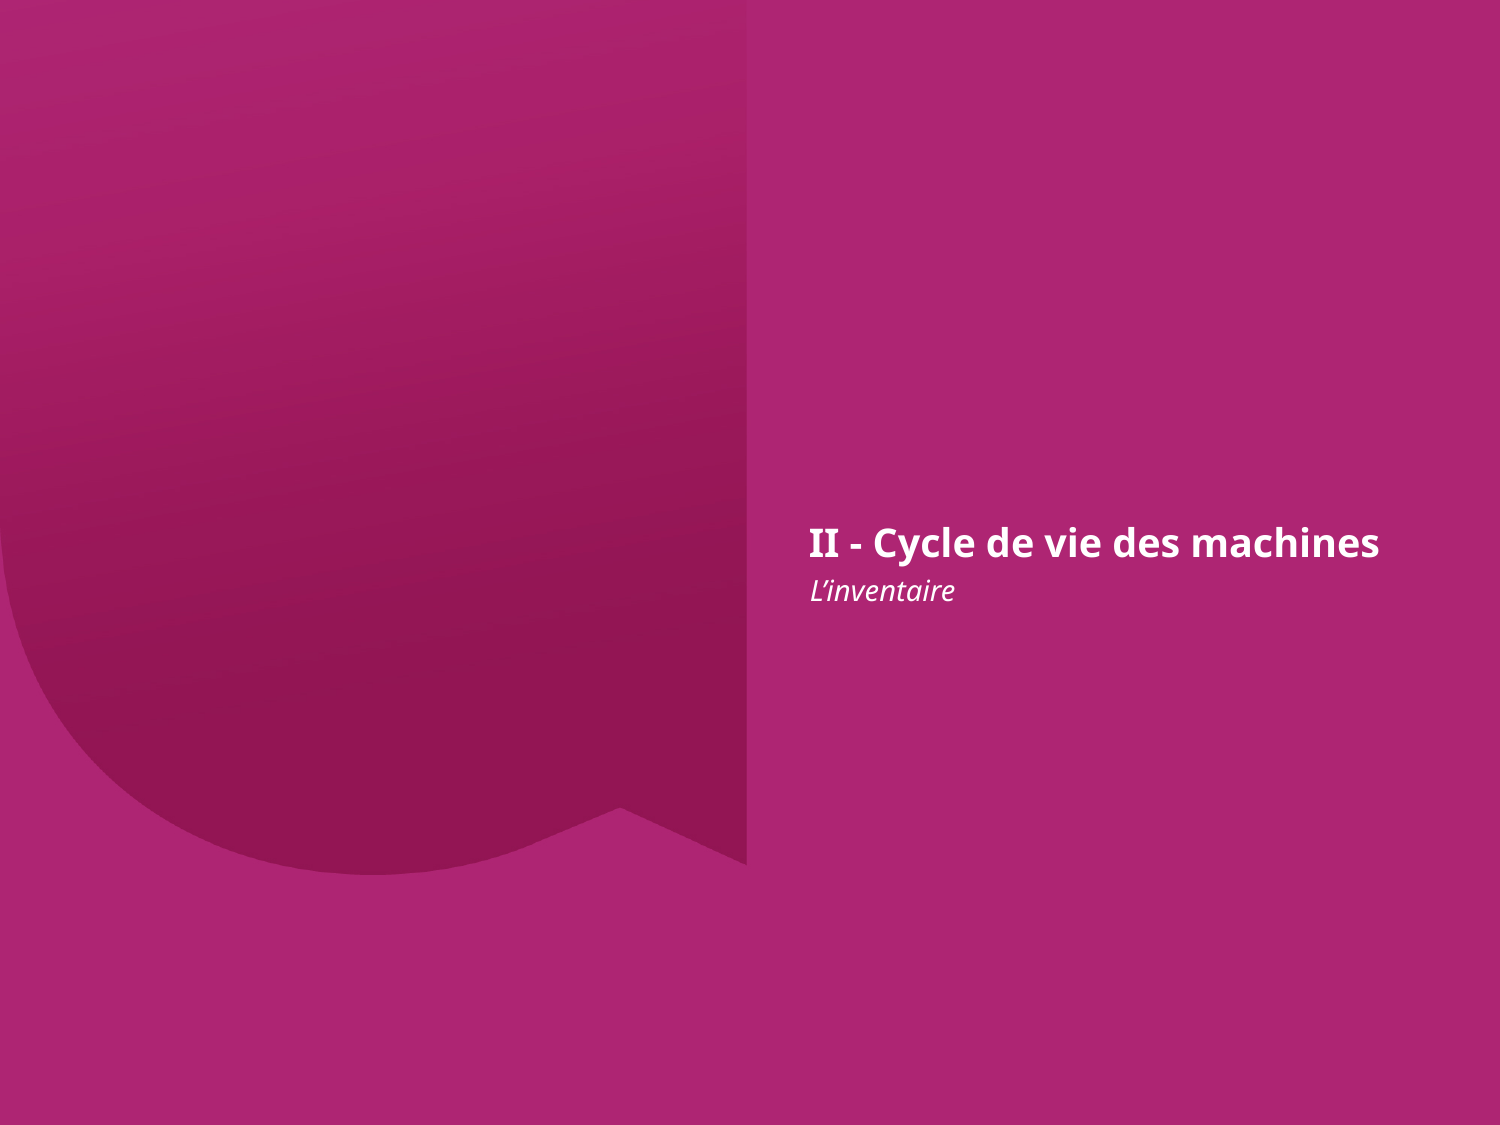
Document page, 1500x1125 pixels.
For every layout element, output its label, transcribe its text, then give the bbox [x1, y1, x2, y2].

picture [0, 0, 750, 1125]
list II - Cycle de vie des machines L’inventaire [750, 0, 1500, 1125]
